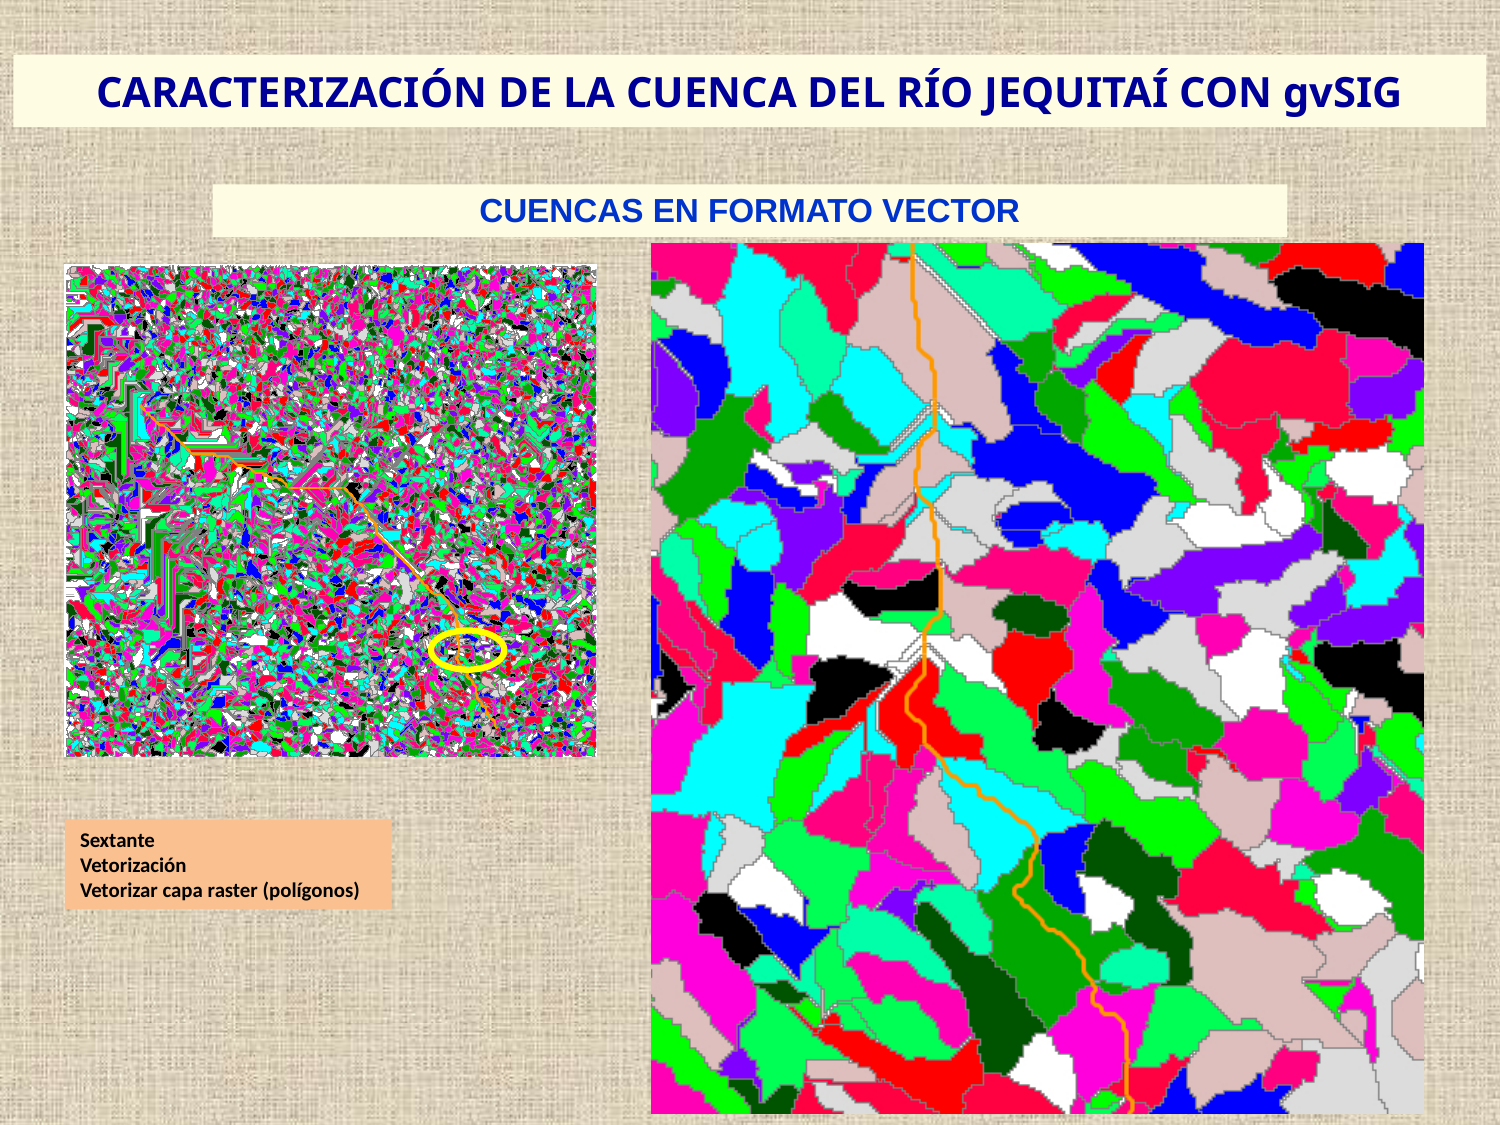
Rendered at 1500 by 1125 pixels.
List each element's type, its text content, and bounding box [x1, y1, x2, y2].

picture [0, 0, 1500, 1125]
text_box Sextante Vetorización Vetorizar capa raster (polígonos) [64, 819, 392, 910]
text_box CUENCAS EN FORMATO VECTOR [212, 184, 1288, 237]
text_box CARACTERIZACIÓN DE LA CUENCA DEL RÍO JEQUITAÍ CON gvSIG [13, 54, 1487, 128]
